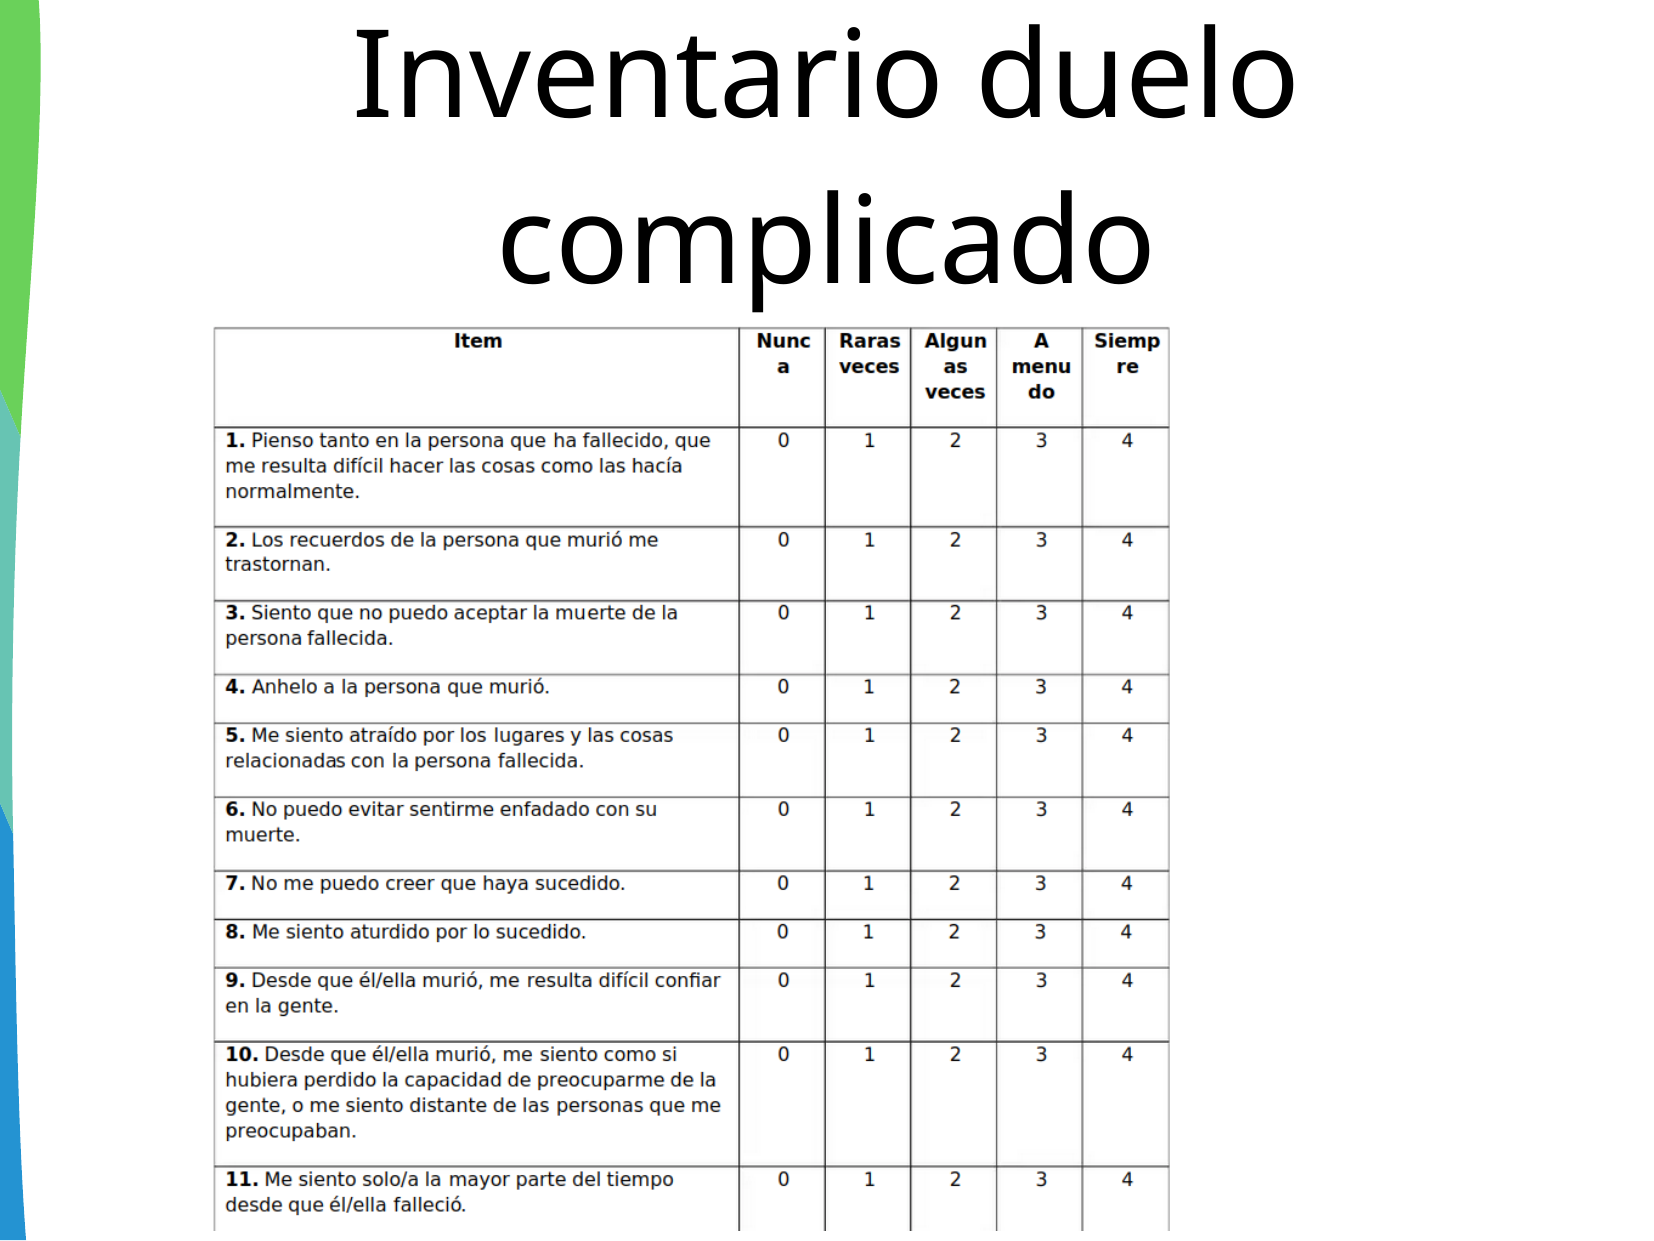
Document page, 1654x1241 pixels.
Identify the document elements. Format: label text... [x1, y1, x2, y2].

picture [204, 321, 1182, 1231]
title Inventario duelo complicado [82, 10, 1571, 296]
